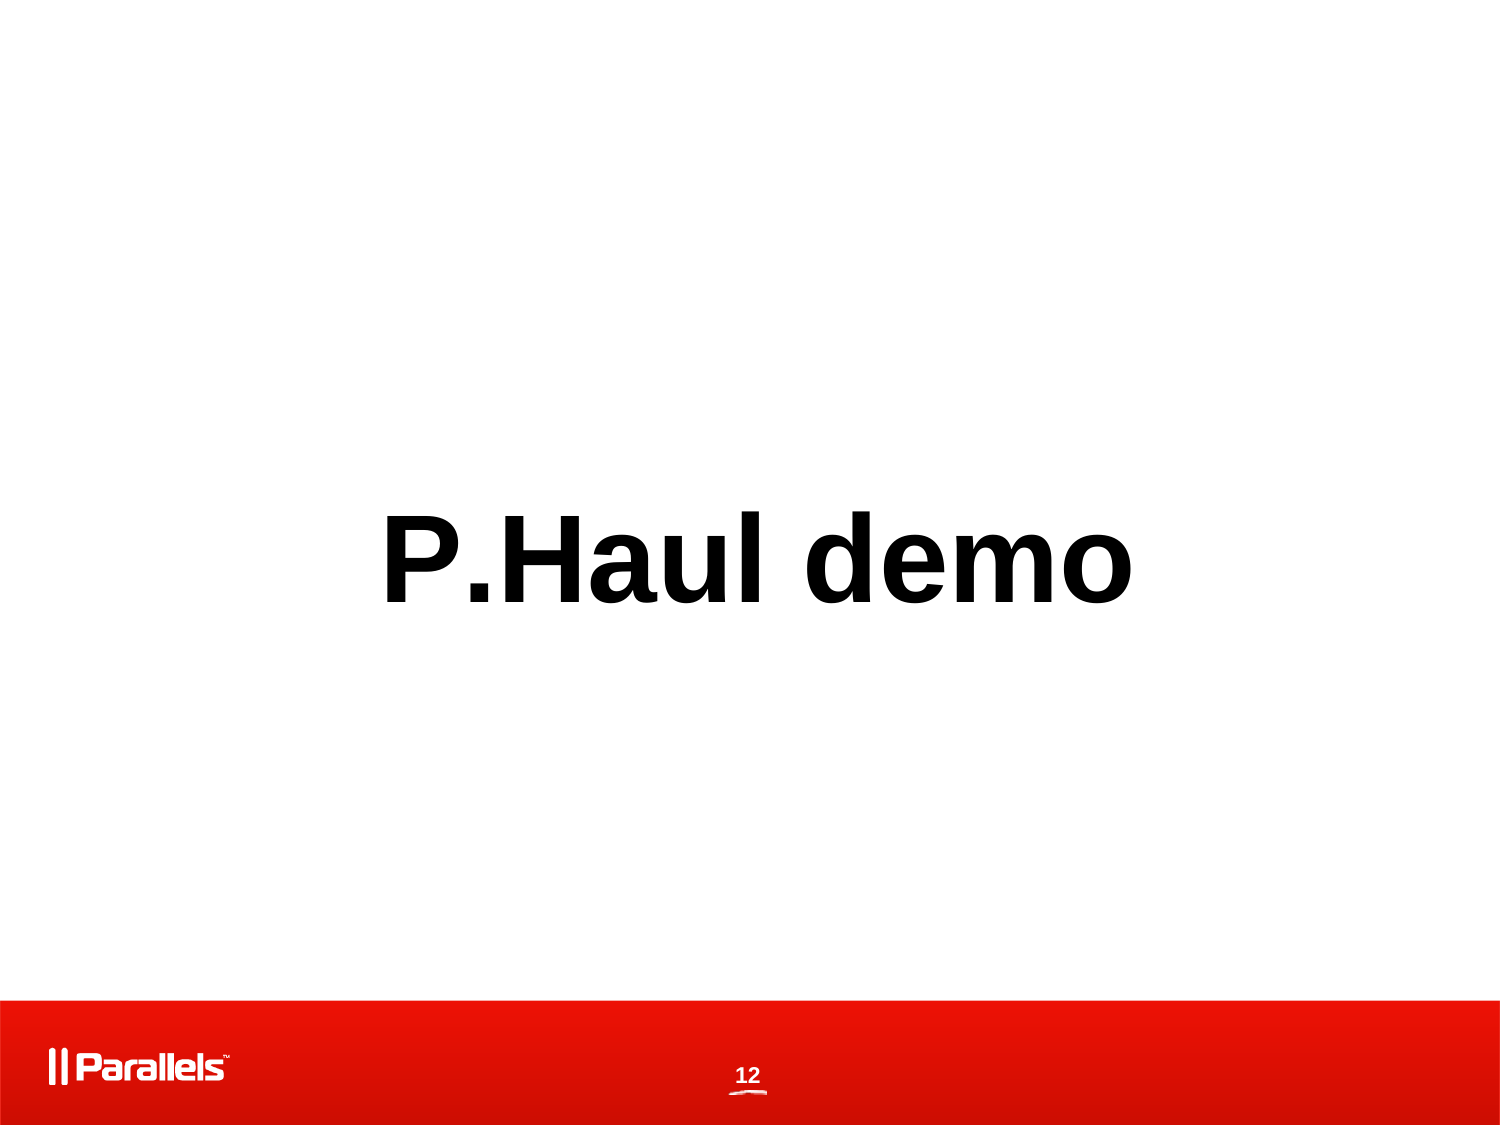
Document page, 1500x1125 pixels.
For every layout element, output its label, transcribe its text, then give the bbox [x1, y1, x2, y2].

picture [49, 1046, 230, 1085]
text_box P.Haul demo [364, 487, 1136, 638]
picture [727, 1090, 767, 1095]
